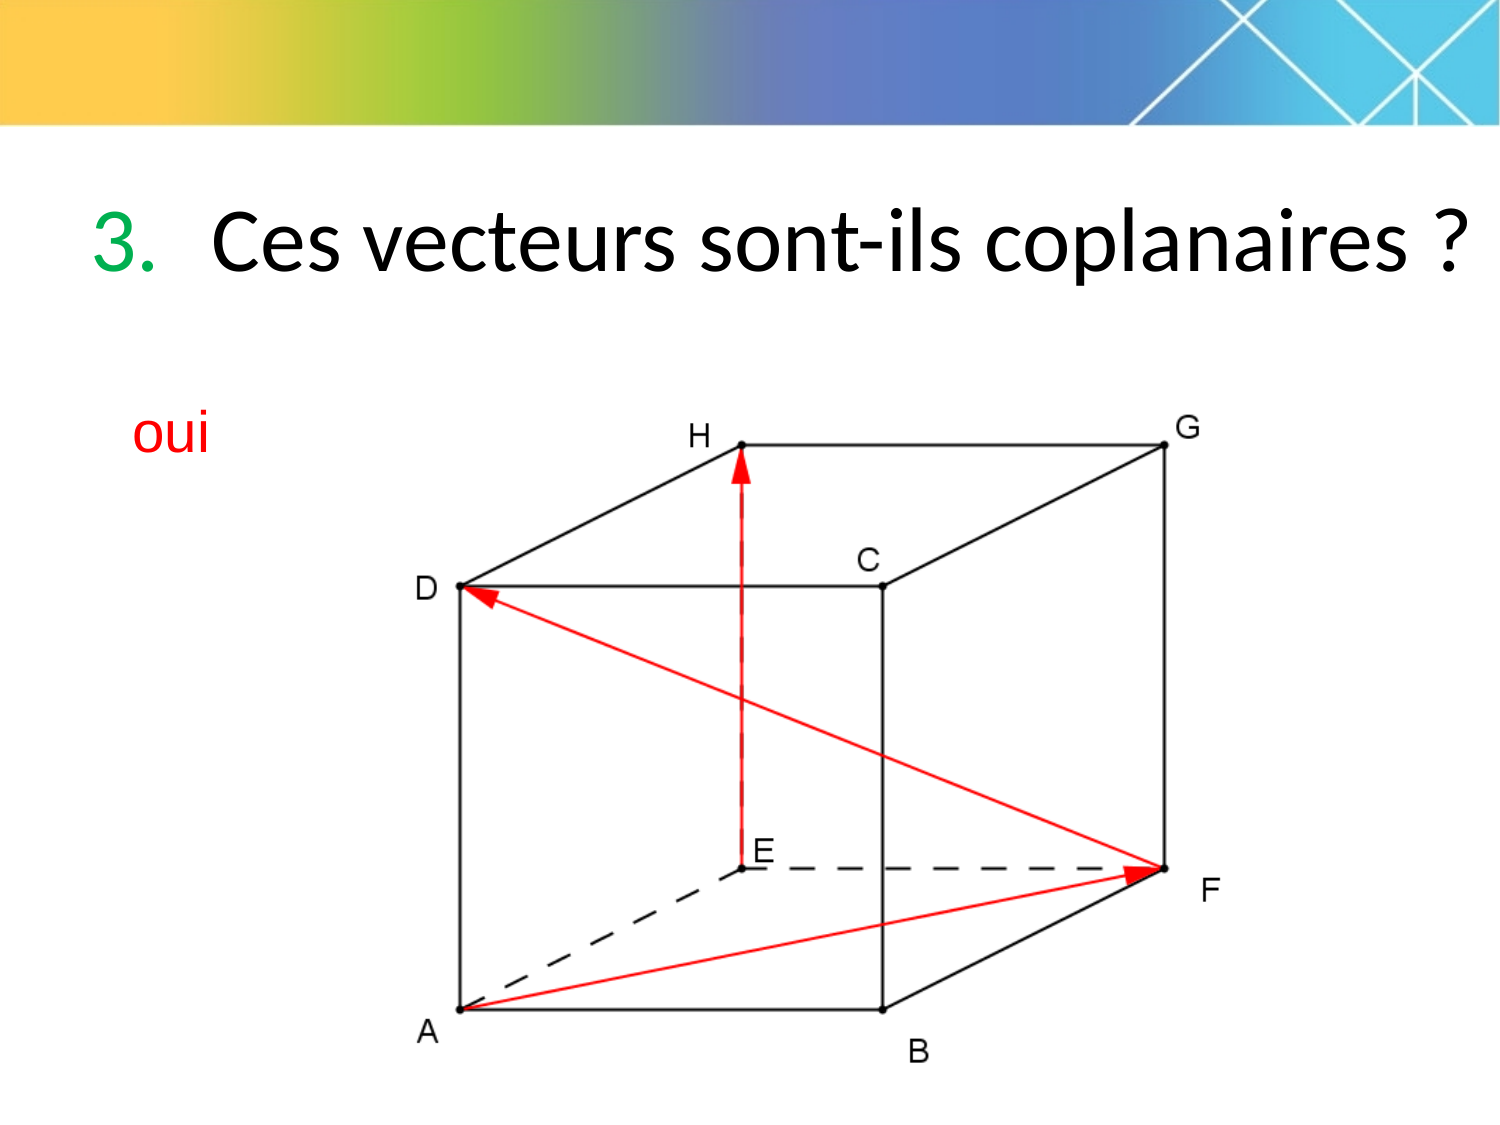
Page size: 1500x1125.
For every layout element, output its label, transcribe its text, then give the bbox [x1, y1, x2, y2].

title Ces vecteurs sont-ils coplanaires ? [75, 163, 1500, 305]
text_box oui [117, 386, 226, 473]
picture [0, 0, 1500, 127]
picture [375, 374, 1254, 1077]
